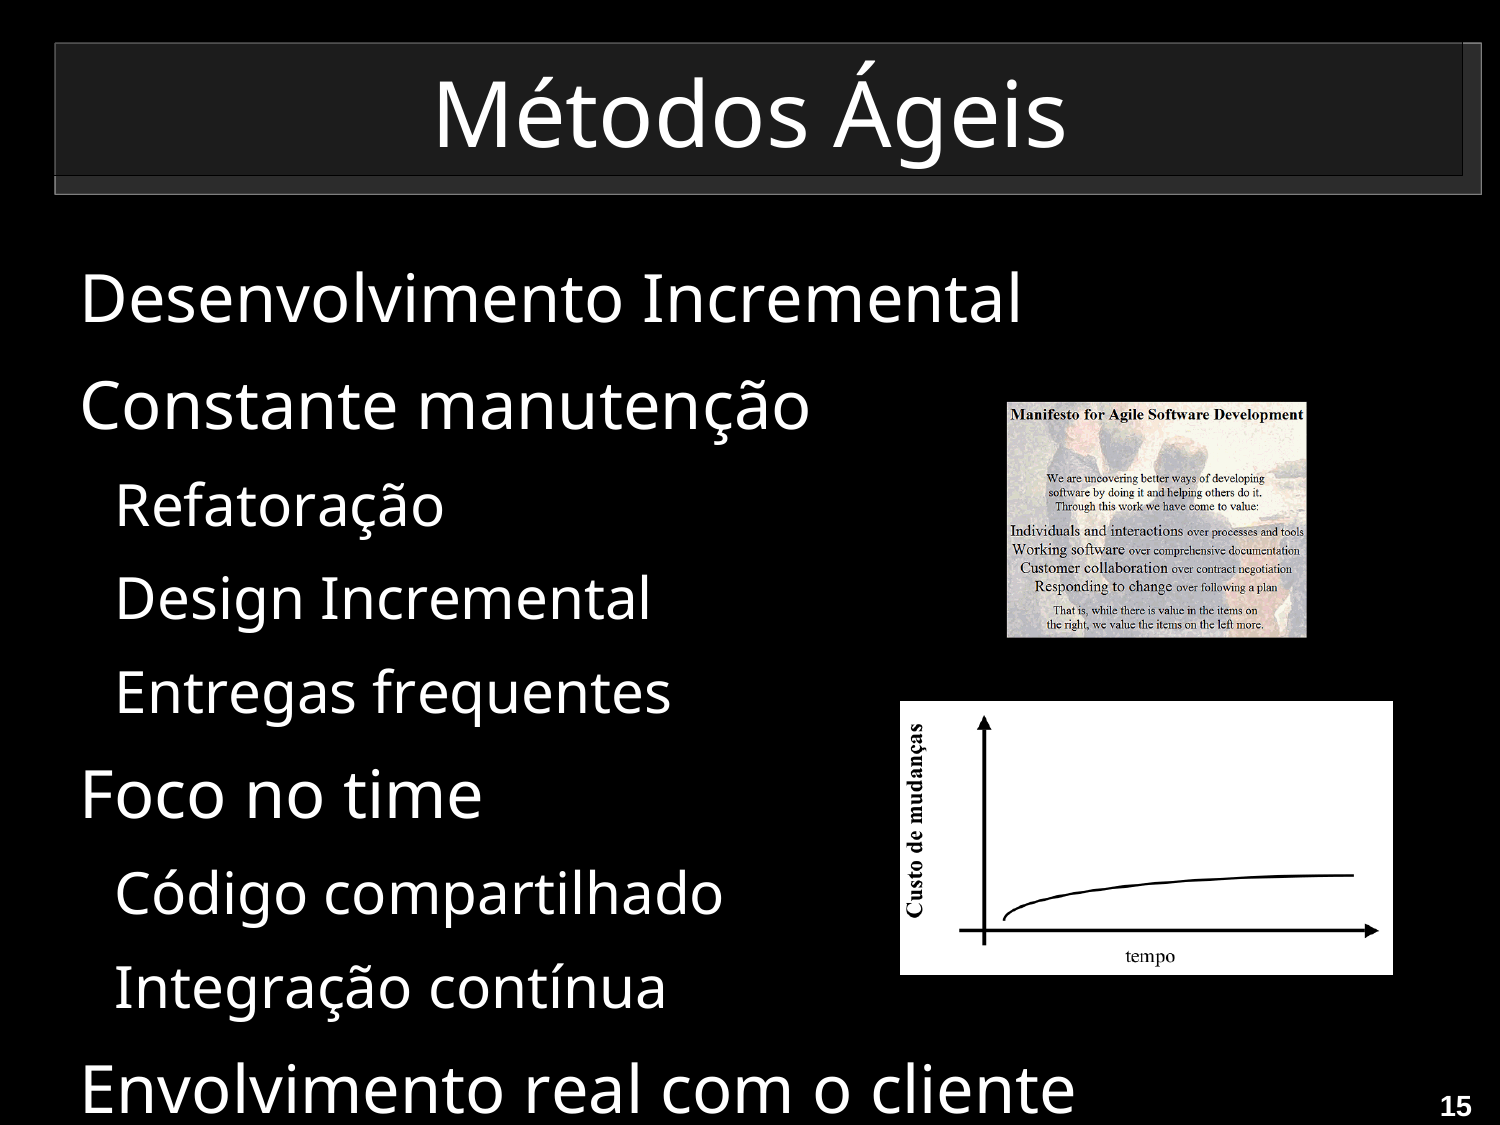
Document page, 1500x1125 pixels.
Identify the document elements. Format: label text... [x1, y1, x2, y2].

list Desenvolvimento Incremental Constante manutenção Refatoração Design Incremental Entregas frequentes Foco no time Código compartilhado Integração contínua Envolvimento real com o cliente [29, 243, 1471, 1105]
picture [1006, 401, 1307, 638]
title Métodos Ágeis [29, 37, 1471, 188]
